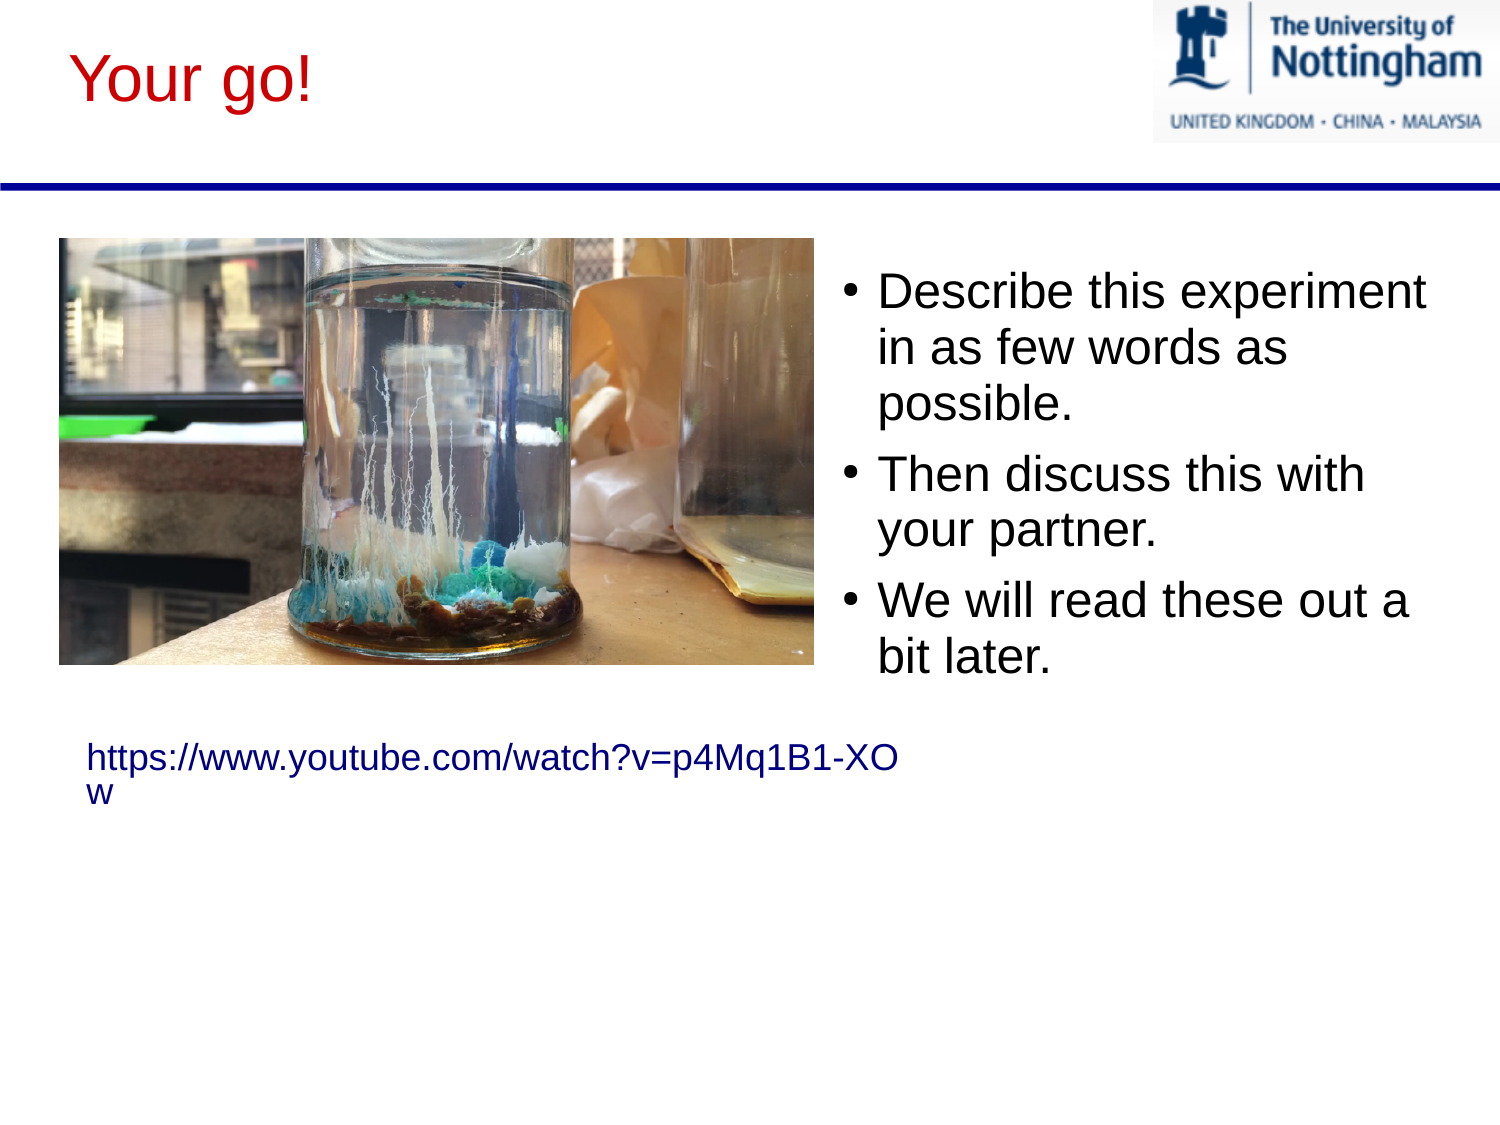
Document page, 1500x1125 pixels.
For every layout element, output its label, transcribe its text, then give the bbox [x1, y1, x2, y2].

text_box Describe this experiment in as few words as possible. Then discuss this with your partner. We will read these out a bit later. [827, 256, 1476, 692]
text_box https://www.youtube.com/watch?v=p4Mq1B1-XOw [71, 729, 937, 787]
text_box Your go! [53, 33, 1123, 170]
picture [1153, 0, 1500, 143]
picture [59, 238, 814, 665]
